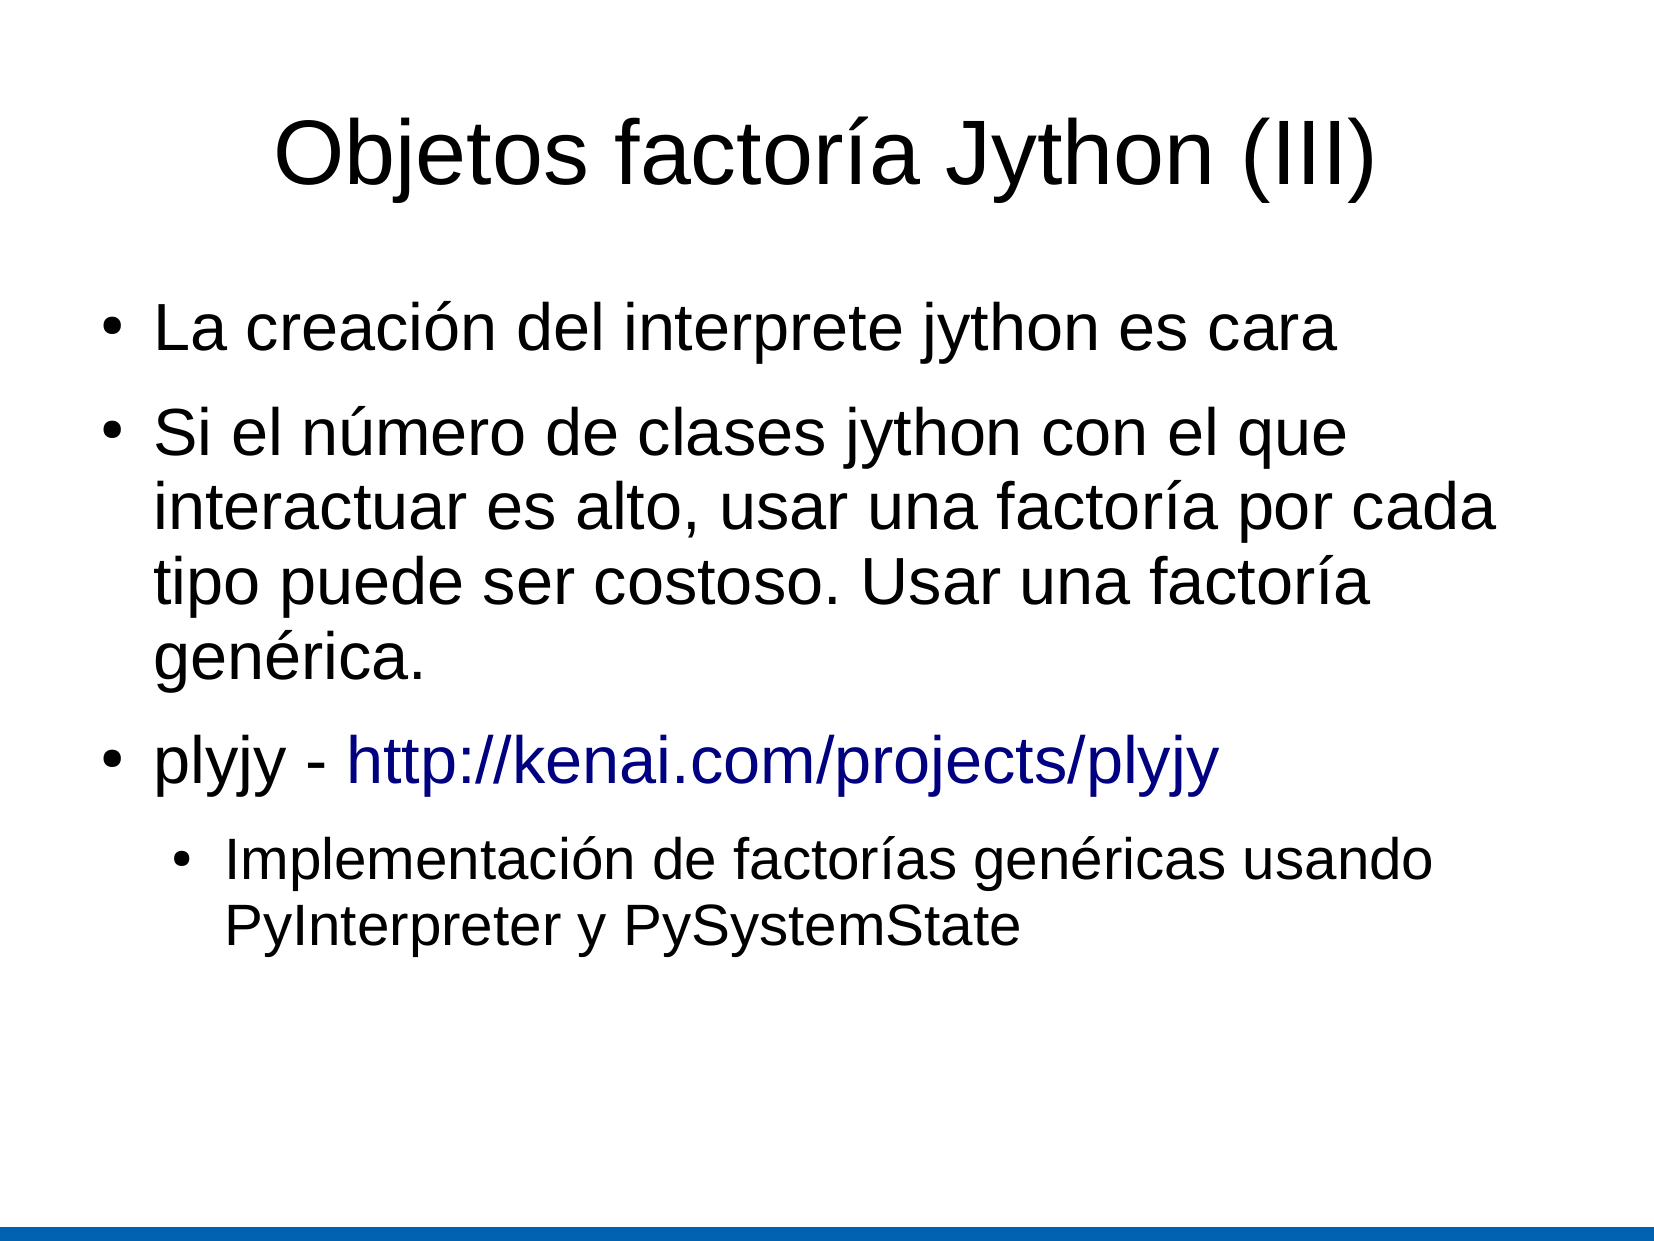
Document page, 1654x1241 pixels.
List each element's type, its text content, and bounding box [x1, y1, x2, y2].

list La creación del interprete jython es cara Si el número de clases jython con el que interactuar es alto, usar una factoría por cada tipo puede ser costoso. Usar una factoría genérica. plyjy - http://kenai.com/projects/plyjy Implementación de factorías genéricas usando PyInterpreter y PySystemState [82, 290, 1571, 1109]
title Objetos factoría Jython (III) [82, 49, 1571, 257]
